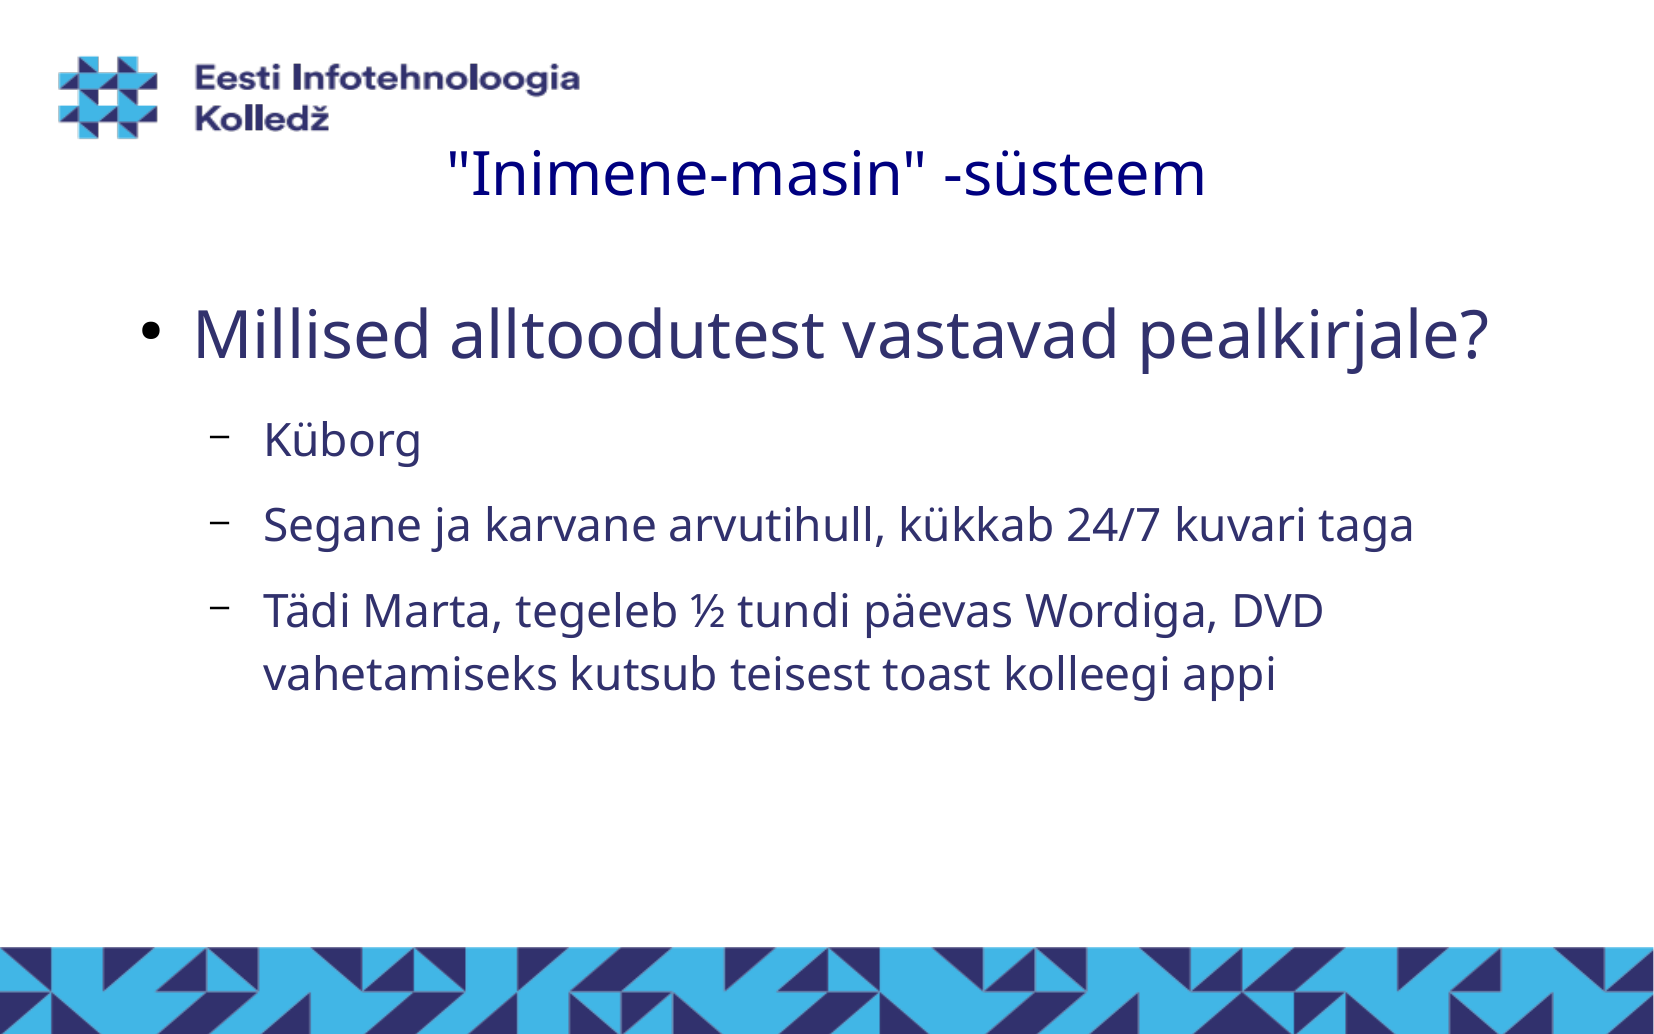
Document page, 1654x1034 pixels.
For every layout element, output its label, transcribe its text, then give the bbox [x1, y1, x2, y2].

list Millised alltoodutest vastavad pealkirjale? Küborg Segane ja karvane arvutihull, kükkab 24/7 kuvari taga Tädi Marta, tegeleb ½ tundi päevas Wordiga, DVD vahetamiseks kutsub teisest toast kolleegi appi [121, 287, 1533, 939]
title "Inimene-masin" -süsteem [121, 85, 1533, 259]
